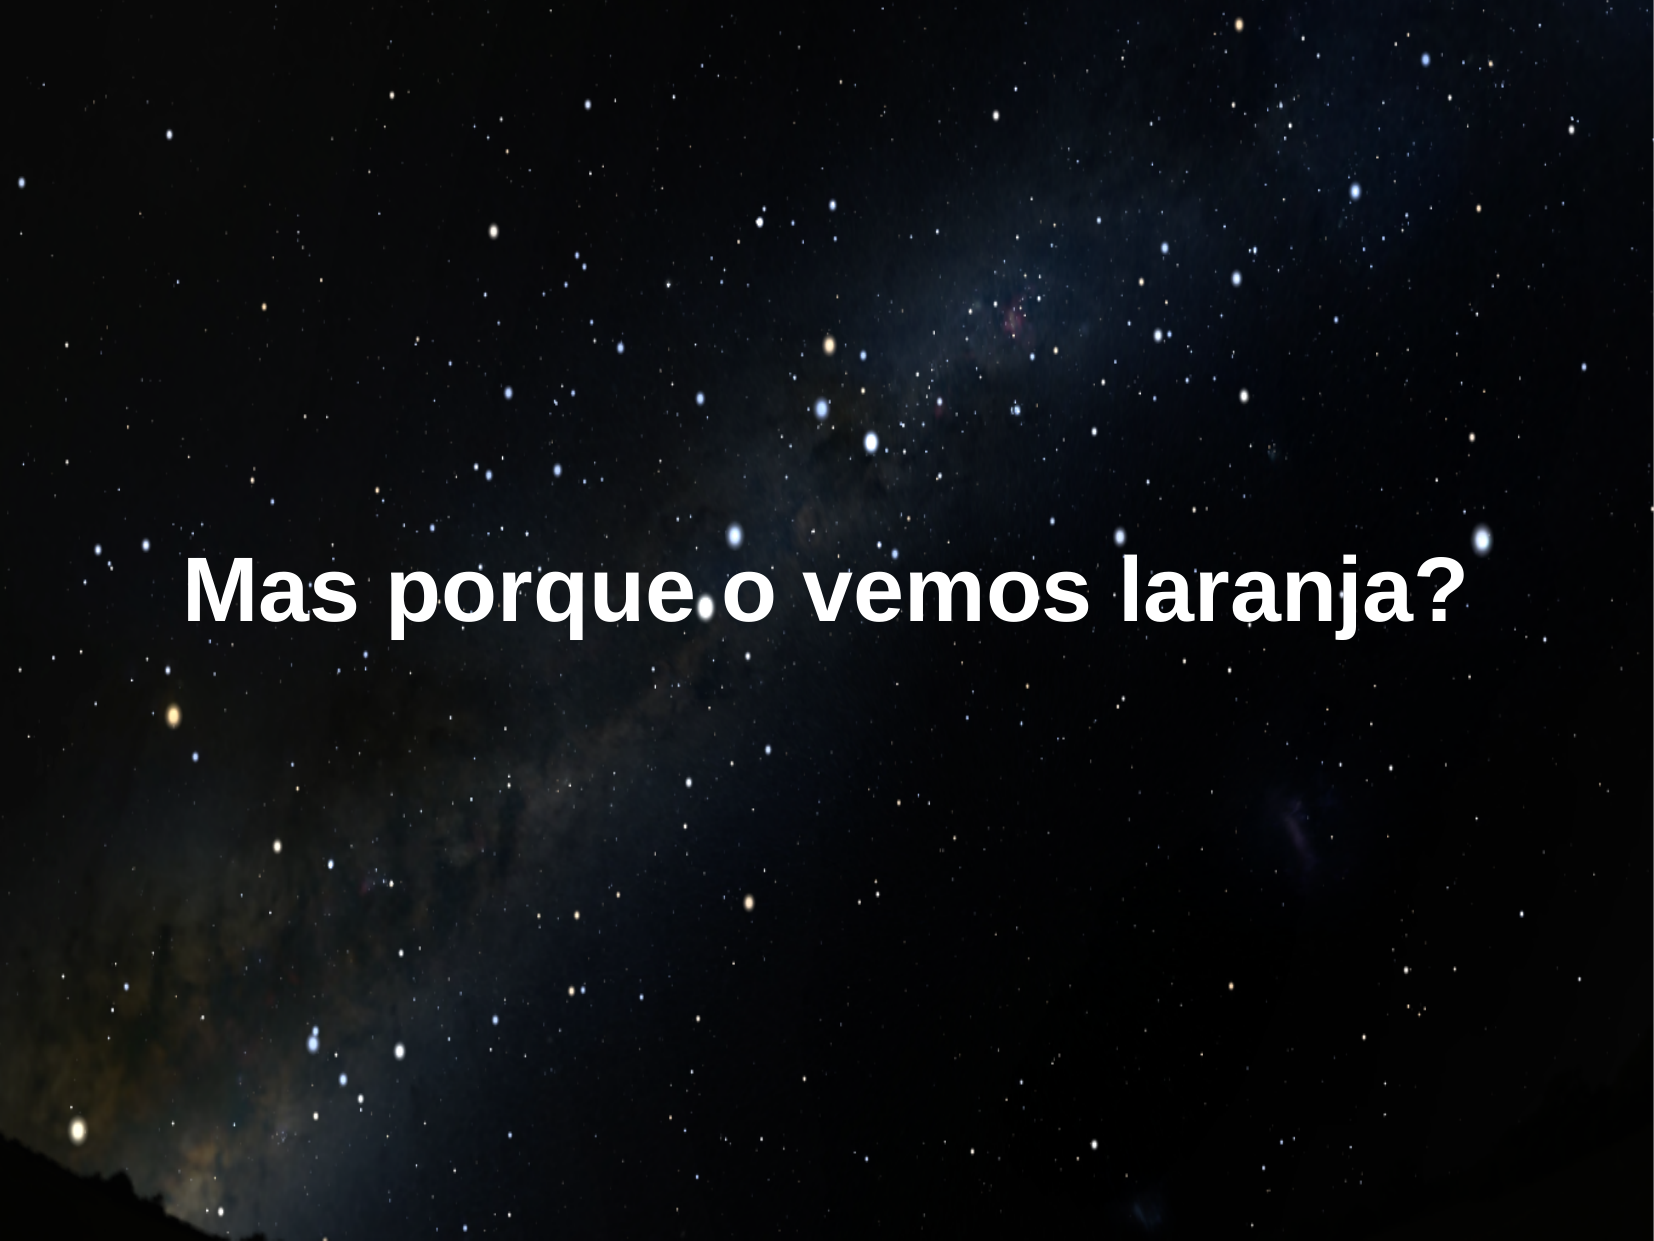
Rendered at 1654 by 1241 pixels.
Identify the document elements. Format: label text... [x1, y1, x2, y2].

title Mas porque o vemos laranja? [82, 486, 1571, 694]
picture [0, 0, 1654, 1241]
